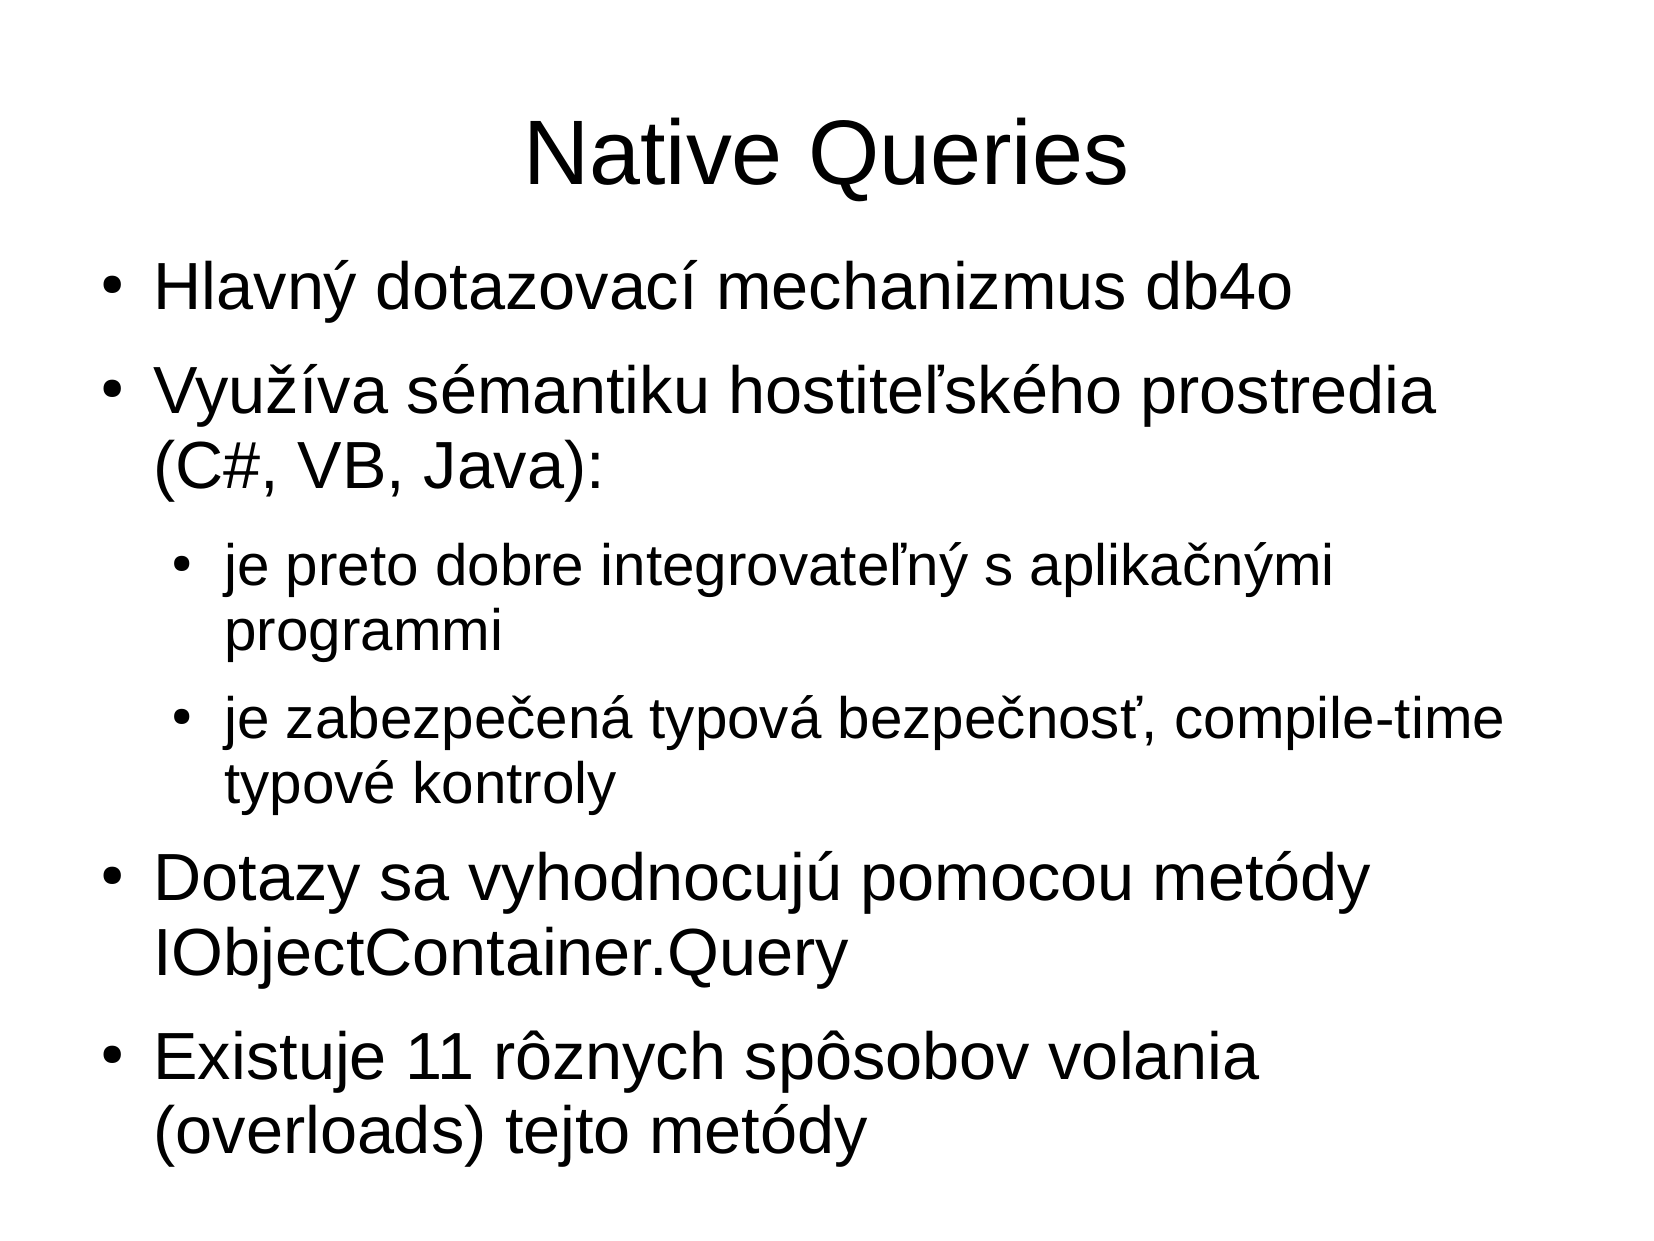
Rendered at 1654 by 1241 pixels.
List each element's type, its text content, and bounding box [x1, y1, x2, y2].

list Hlavný dotazovací mechanizmus db4o Využíva sémantiku hostiteľského prostredia (C#, VB, Java): je preto dobre integrovateľný s aplikačnými programmi je zabezpečená typová bezpečnosť, compile-time typové kontroly Dotazy sa vyhodnocujú pomocou metódy IObjectContainer.Query Existuje 11 rôznych spôsobov volania (overloads) tejto metódy [82, 249, 1571, 1241]
title Native Queries [82, 56, 1571, 249]
